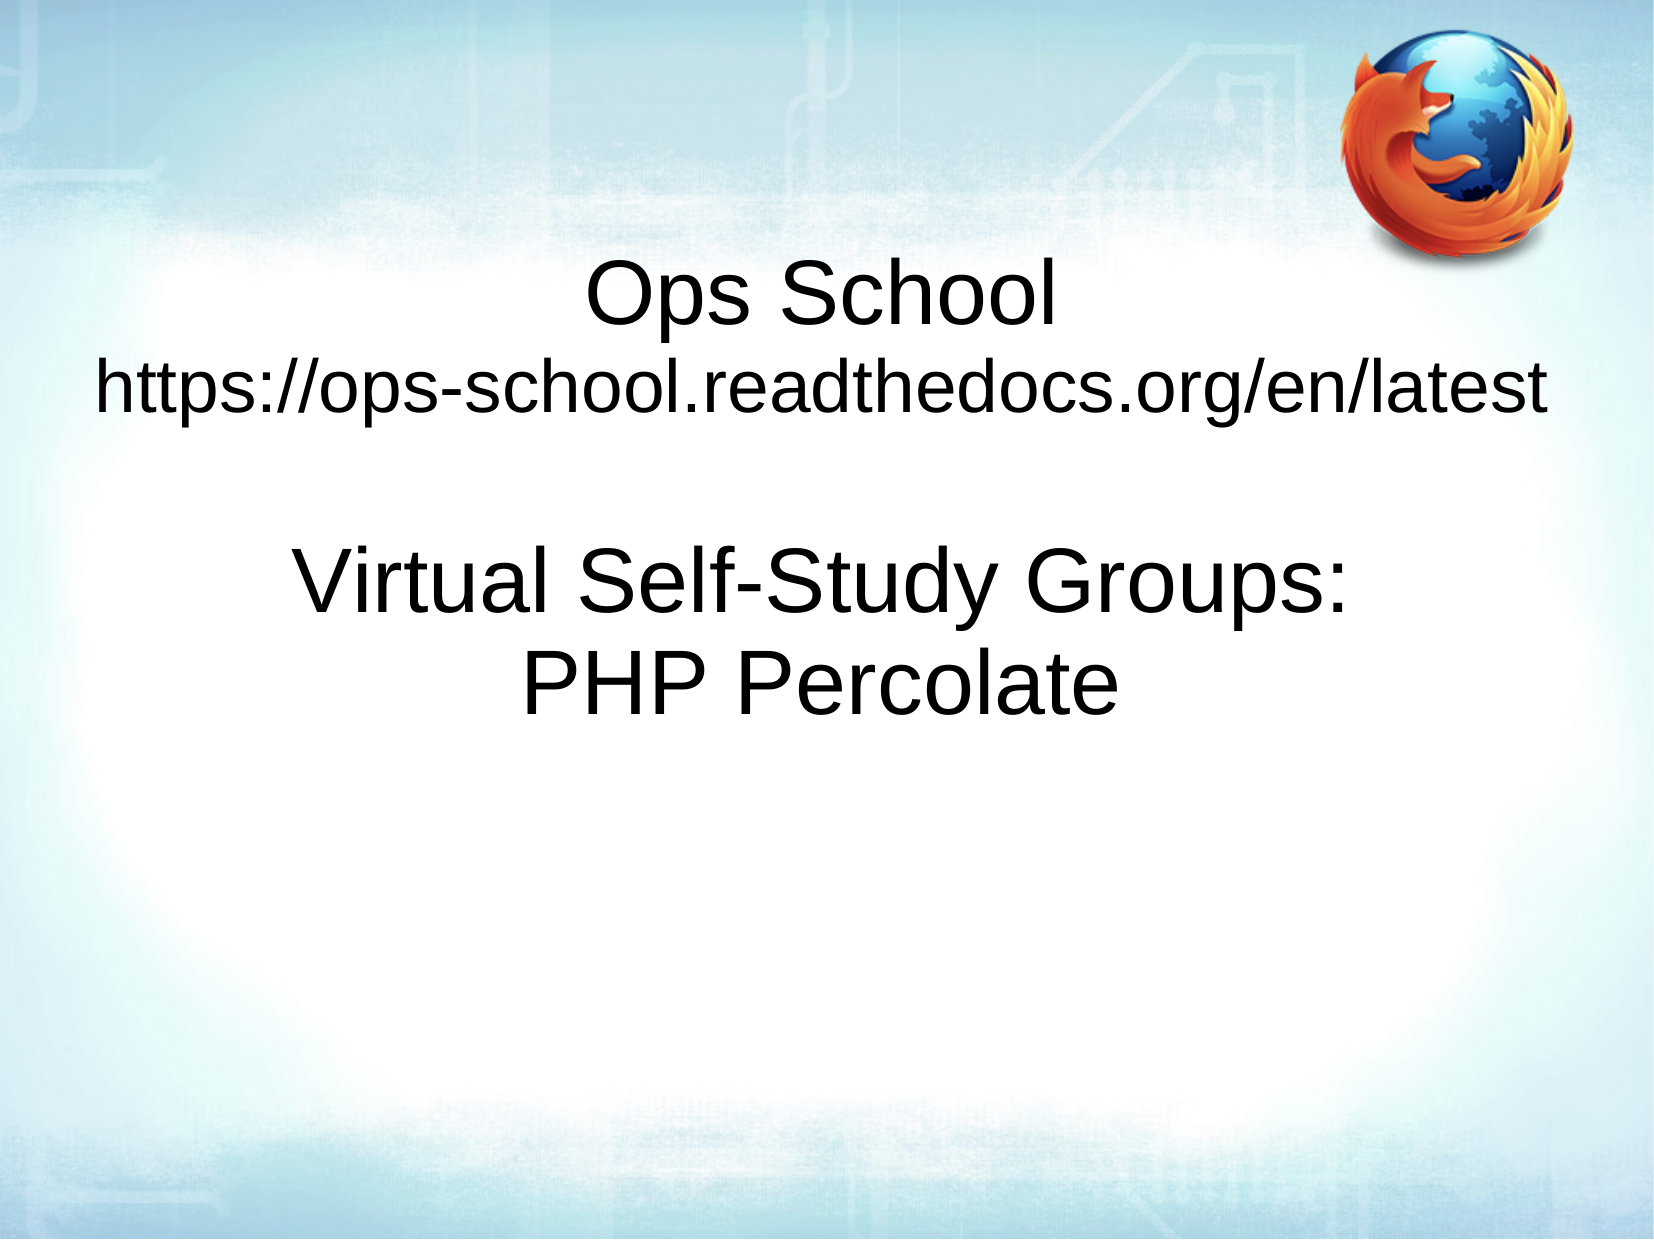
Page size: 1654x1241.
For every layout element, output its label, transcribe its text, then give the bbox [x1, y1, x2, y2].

title Ops School https://ops-school.readthedocs.org/en/latest Virtual Self-Study Groups: PHP Percolate [13, 246, 1630, 1149]
picture [0, 0, 1654, 1239]
